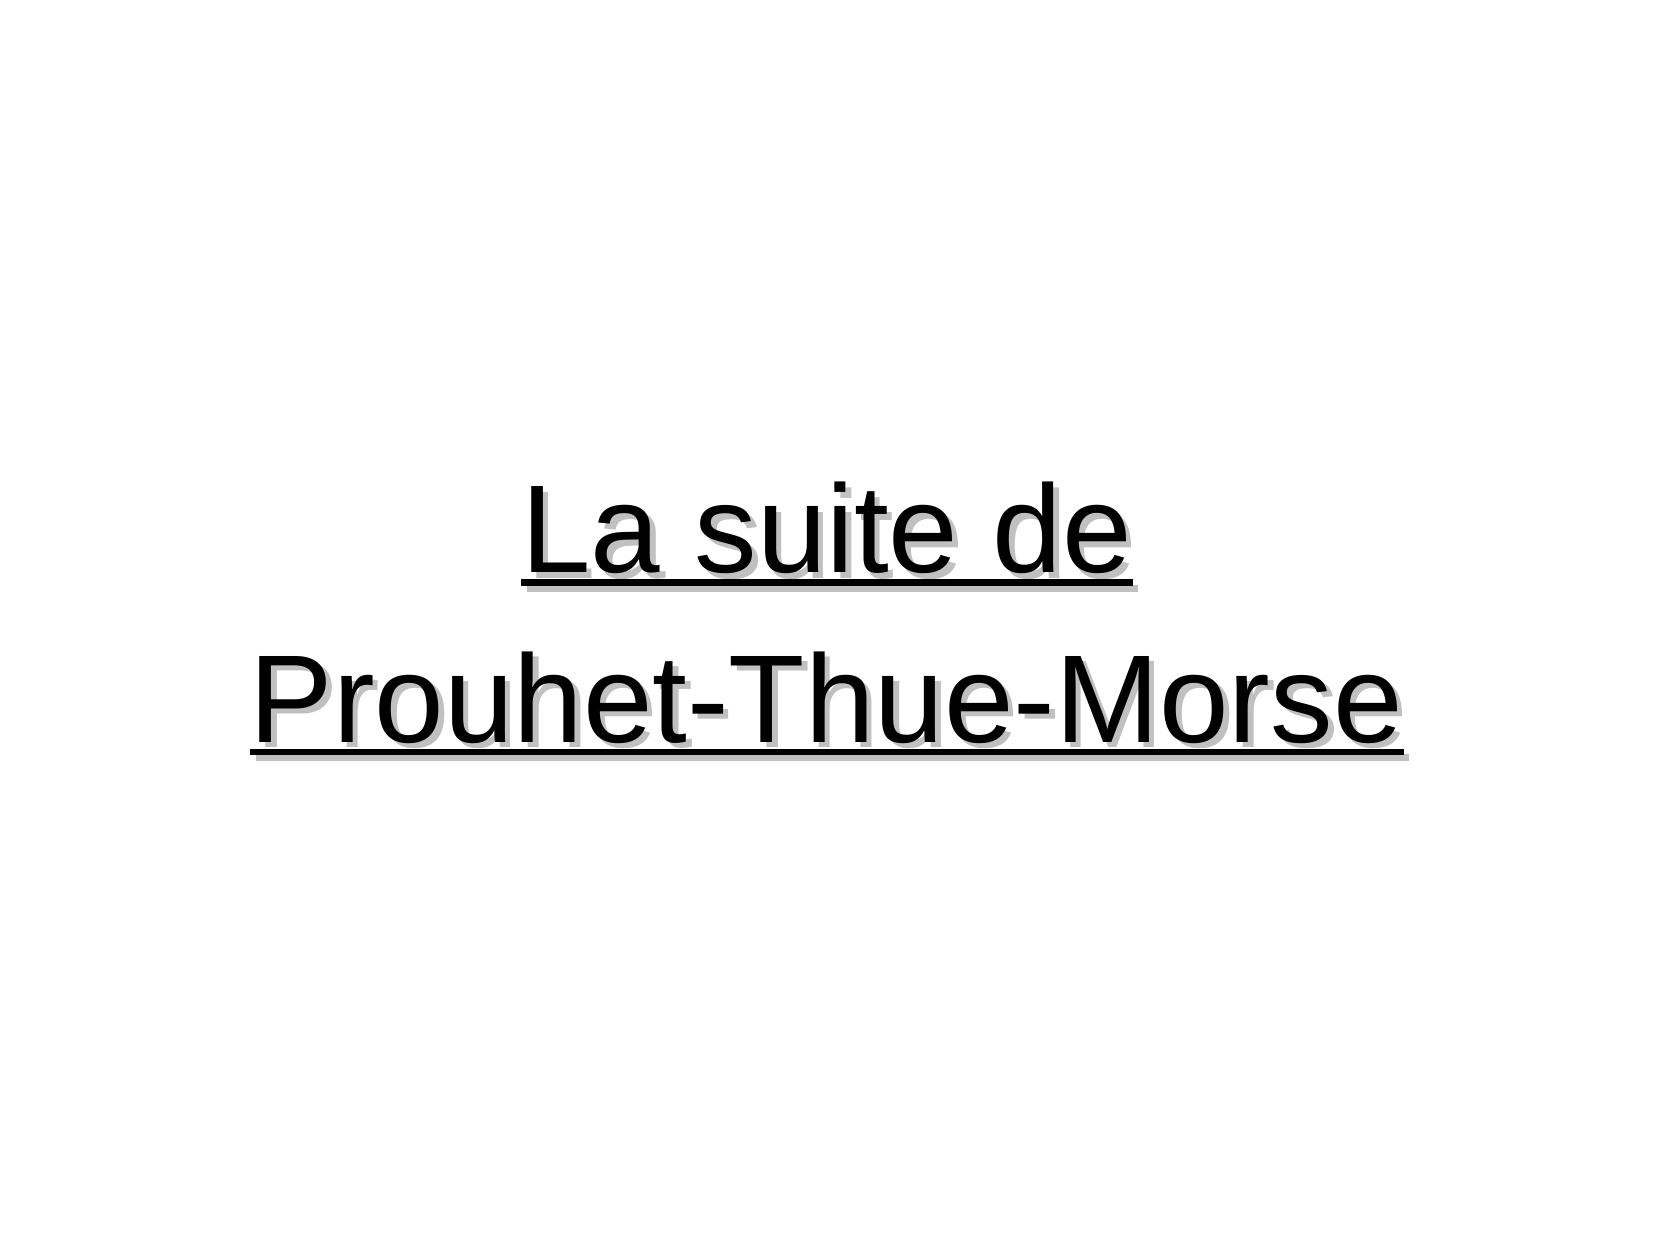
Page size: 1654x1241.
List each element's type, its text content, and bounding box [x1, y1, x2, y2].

list La suite de Prouhet-Thue-Morse [82, 290, 1571, 1109]
